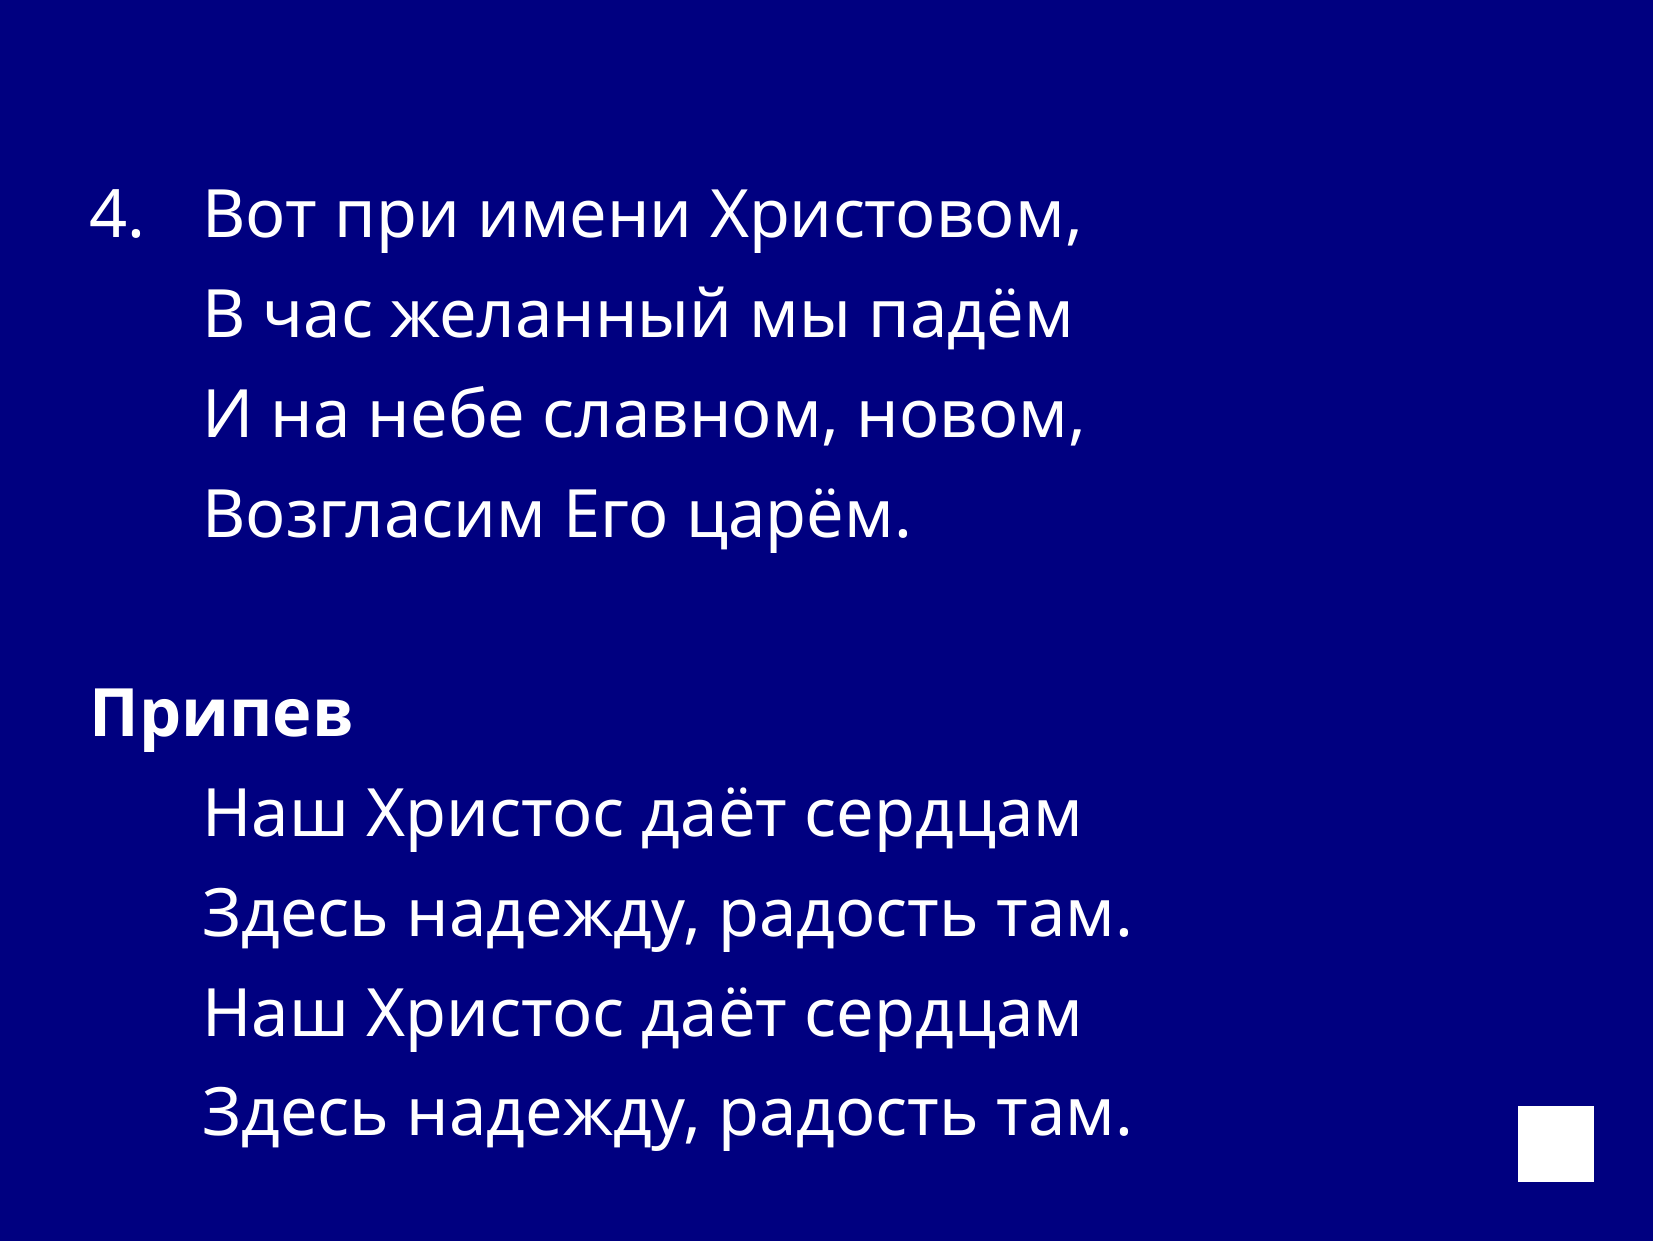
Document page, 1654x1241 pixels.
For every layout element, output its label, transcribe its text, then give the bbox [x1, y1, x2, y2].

text_box [1518, 1106, 1594, 1182]
text_box 4. Вот при имени Христовом, В час желанный мы падём И на небе славном, новом, Возгласим Его царём. Припев Наш Христос даёт сердцам Здесь надежду, радость там. Наш Христос даёт сердцам Здесь надежду, радость там. [75, 150, 1576, 1163]
